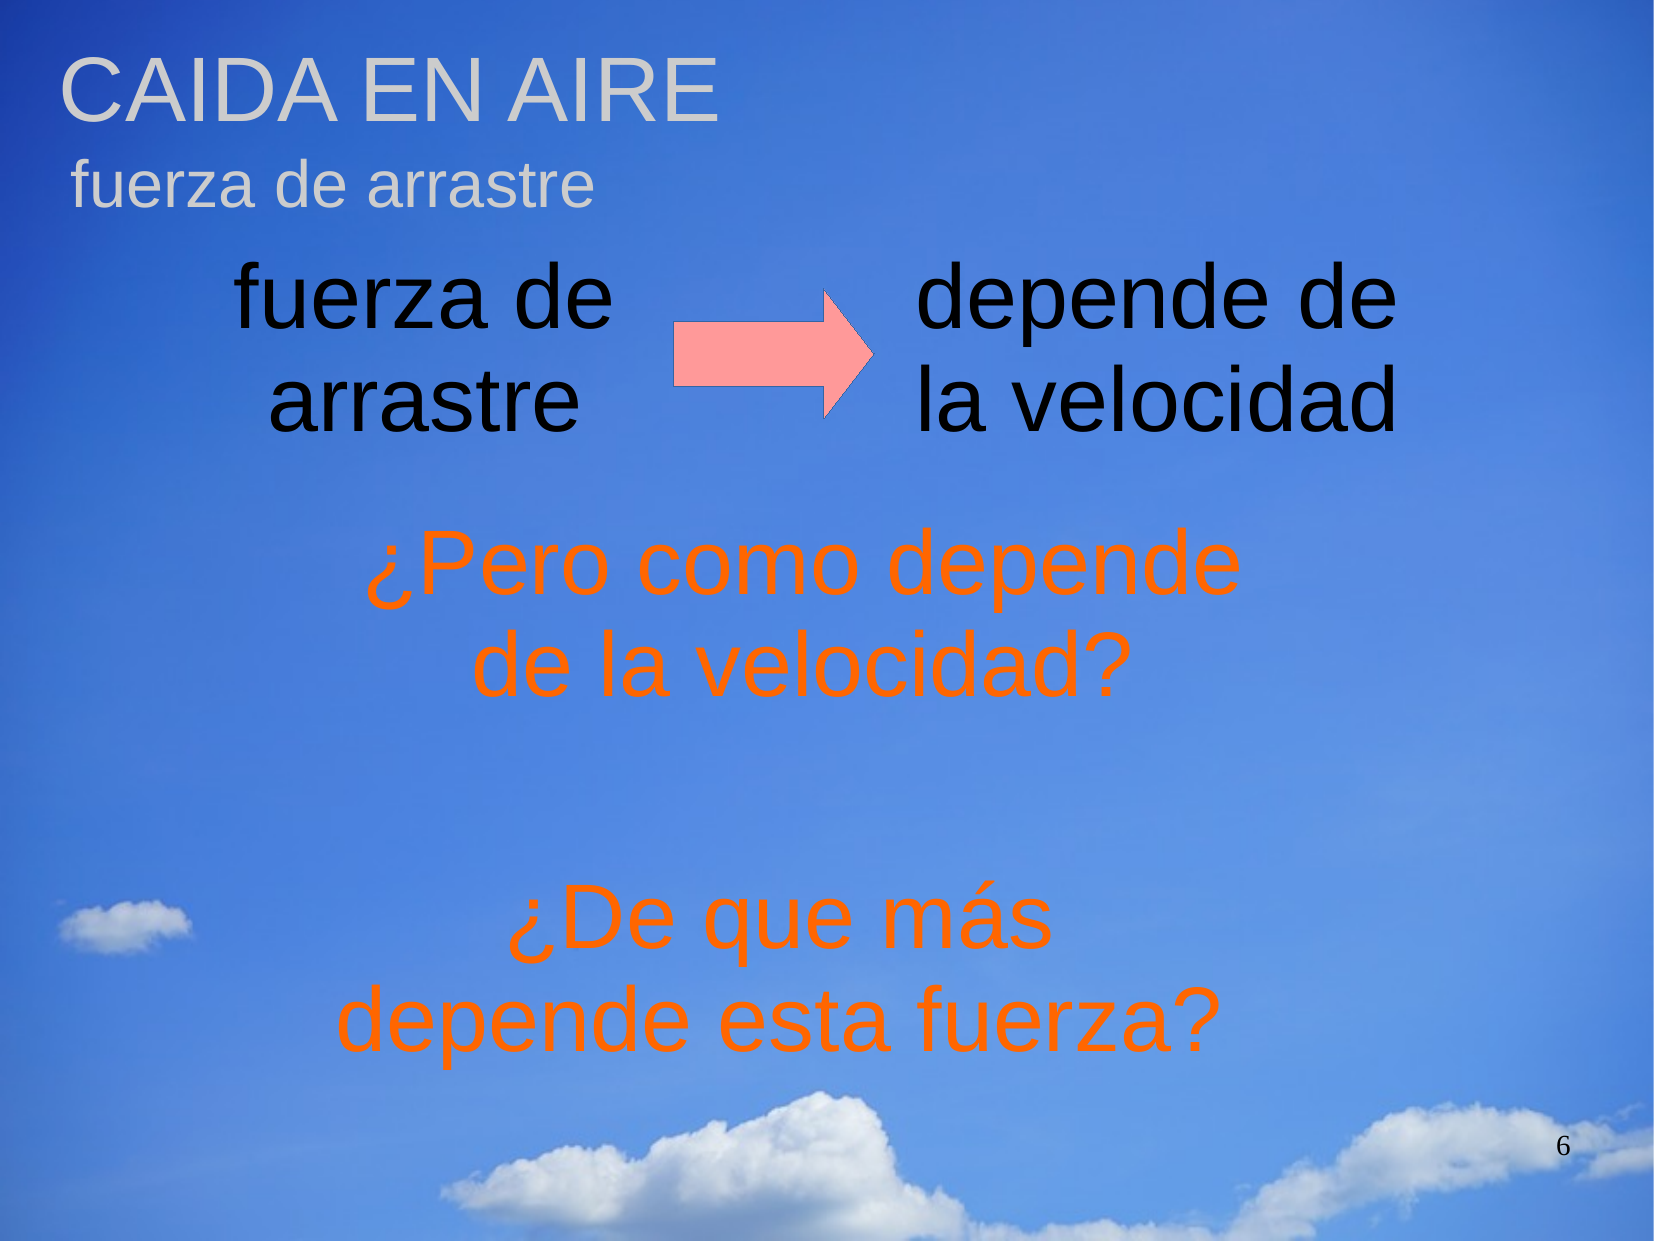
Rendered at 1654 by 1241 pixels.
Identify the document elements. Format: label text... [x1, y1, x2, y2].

text_box [673, 288, 875, 419]
title ¿Pero como depende de la velocidad? [354, 460, 1252, 768]
title fuerza de arrastre [200, 194, 650, 502]
title depende de la velocidad [897, 194, 1418, 502]
title CAIDA EN AIRE [59, 37, 1548, 142]
title fuerza de arrastre [70, 132, 638, 237]
title ¿De que más depende esta fuerza? [330, 814, 1229, 1123]
picture [0, 0, 1654, 1241]
